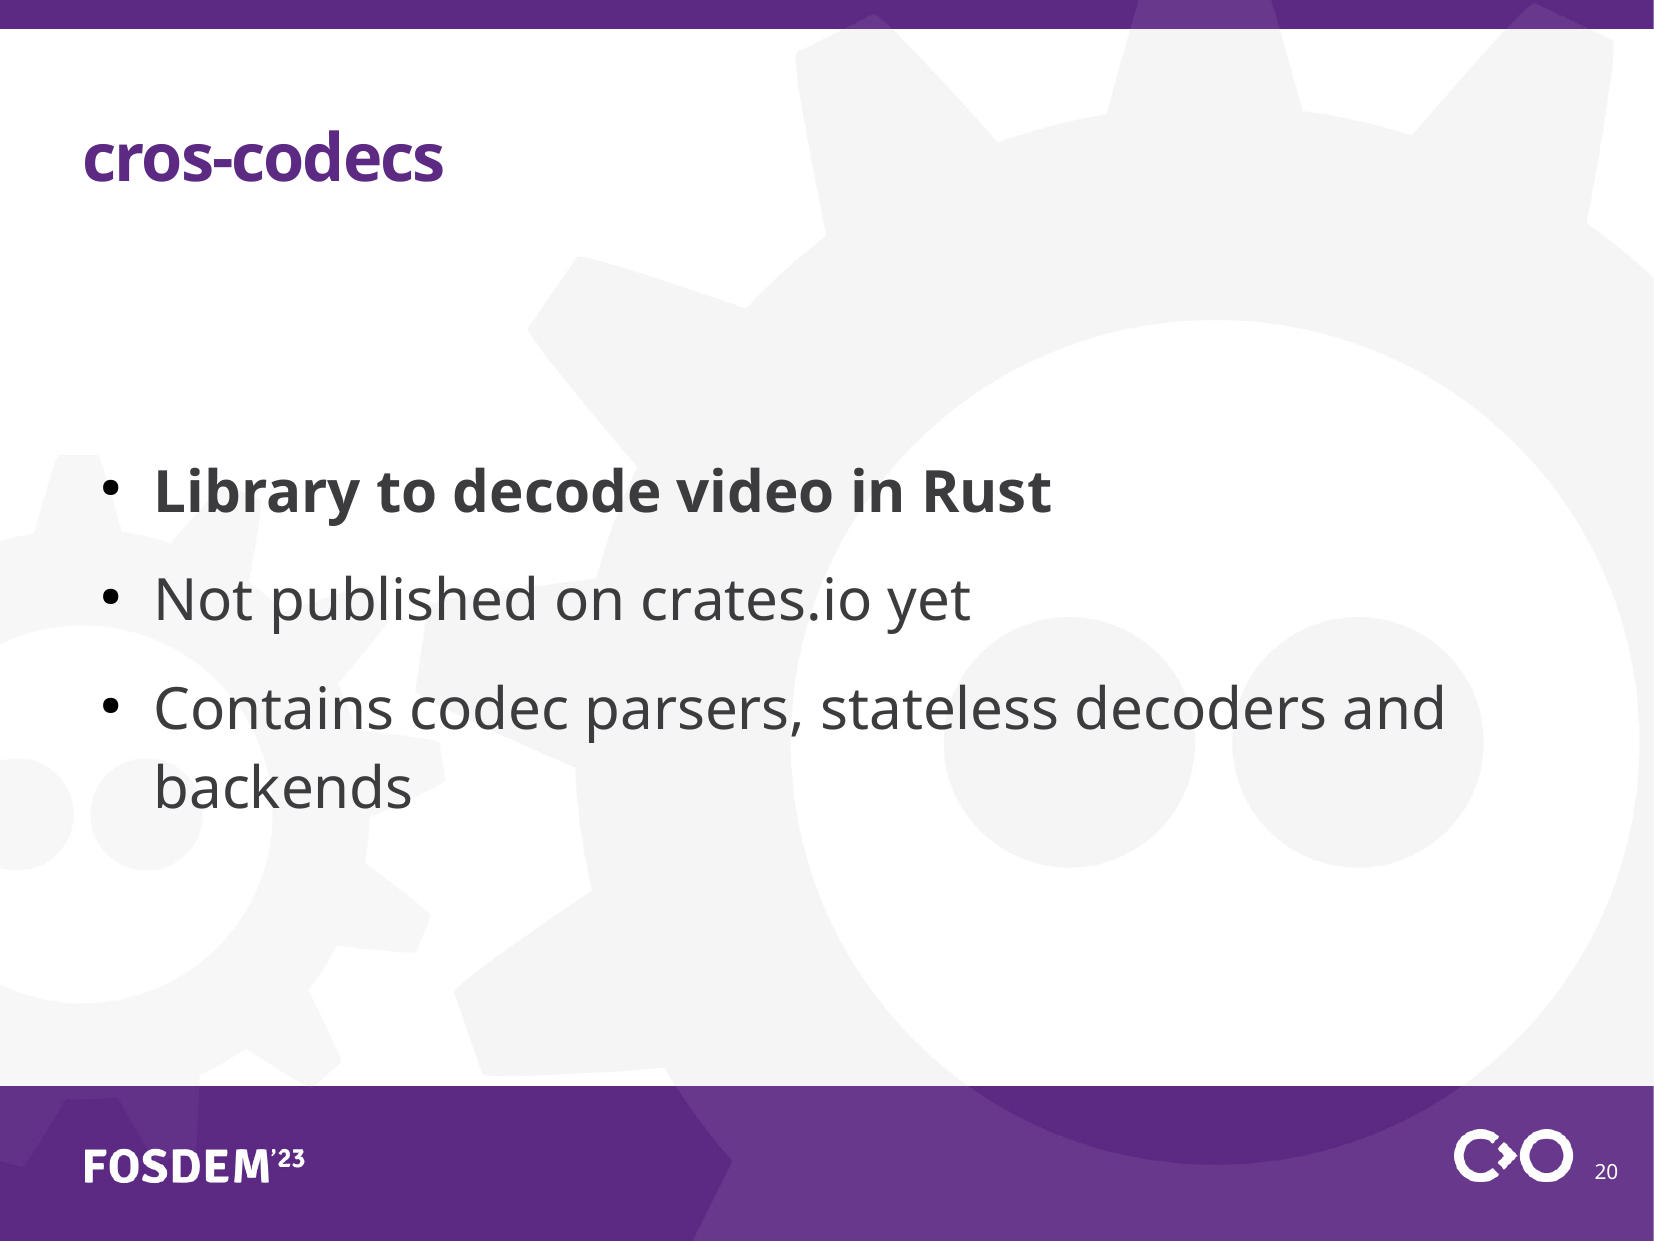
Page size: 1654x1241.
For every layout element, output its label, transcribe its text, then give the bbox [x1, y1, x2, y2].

title cros-codecs [82, 47, 1571, 201]
list Library to decode video in Rust Not published on crates.io yet Contains codec parsers, stateless decoders and backends [82, 224, 1571, 1052]
picture [0, 0, 1654, 1241]
